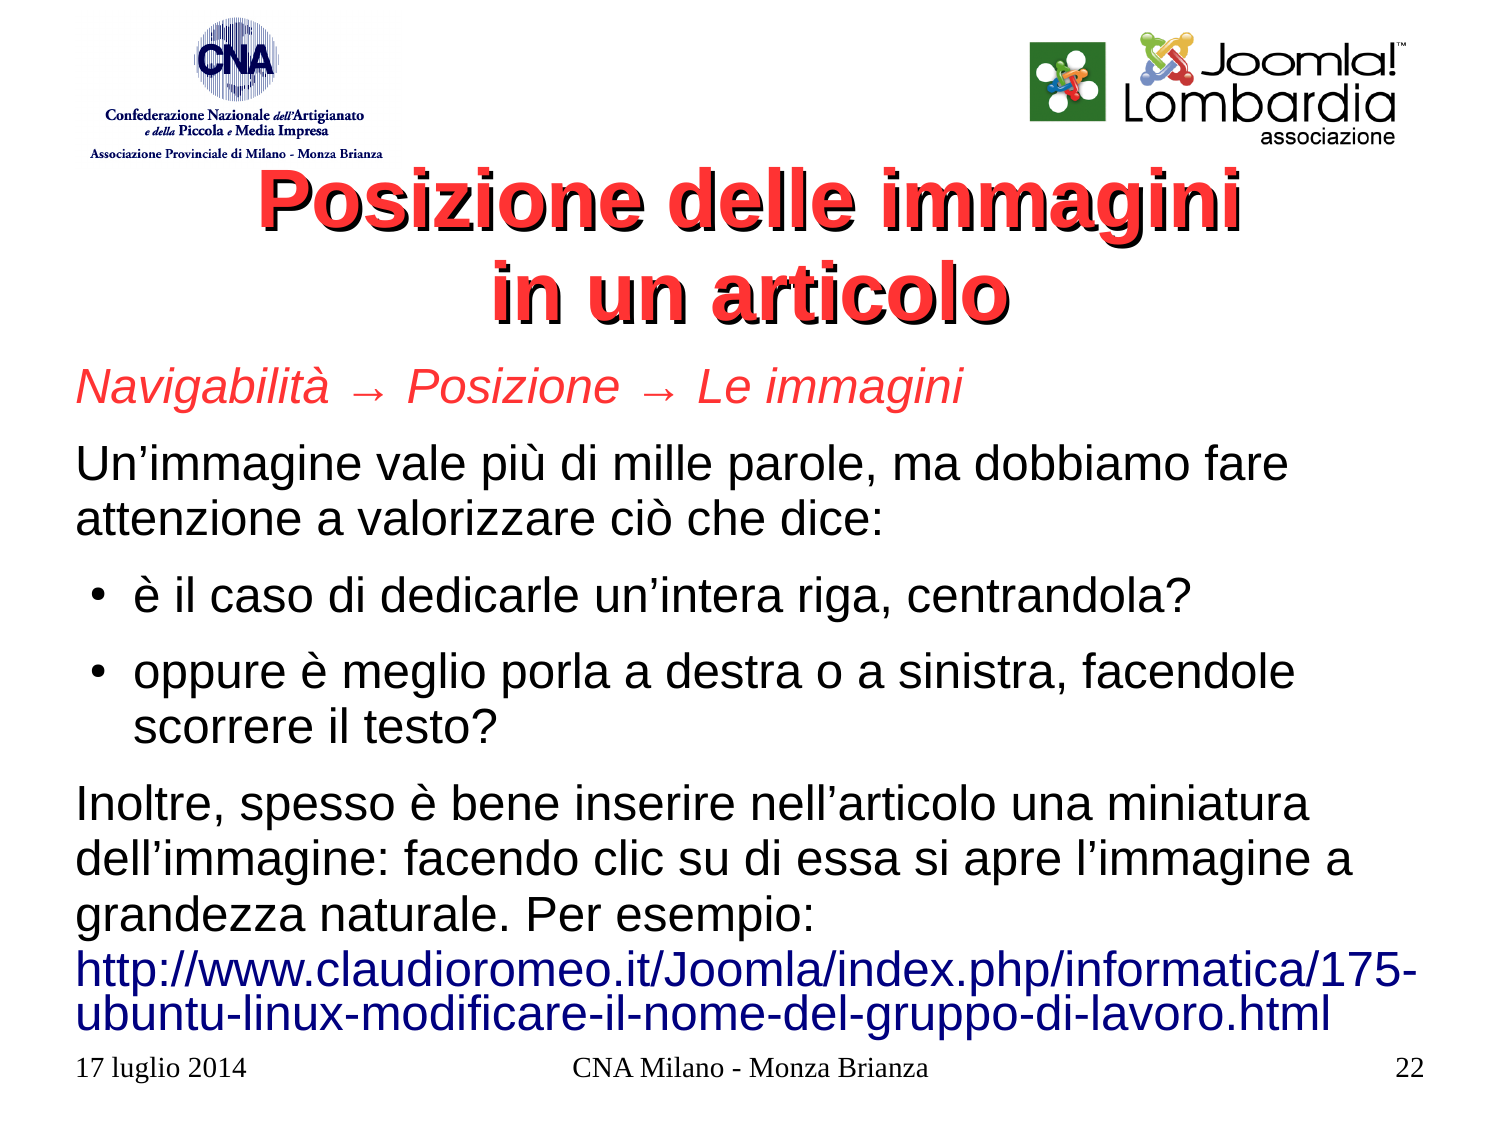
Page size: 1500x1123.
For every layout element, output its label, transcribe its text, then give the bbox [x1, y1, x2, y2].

list Navigabilità → Posizione → Le immagini Un’immagine vale più di mille parole, ma dobbiamo fare attenzione a valorizzare ciò che dice: è il caso di dedicarle un’intera riga, centrandola? oppure è meglio porla a destra o a sinistra, facendole scorrere il testo? Inoltre, spesso è bene inserire nell’articolo una miniatura dell’immagine: facendo clic su di essa si apre l’immagine a grandezza naturale. Per esempio: http://www.claudioromeo.it/Joomla/index.php/informatica/175-ubuntu-linux-modificare-il-nome-del-gruppo-di-lavoro.html [75, 358, 1425, 1010]
picture [1012, 21, 1426, 169]
title Posizione delle immagini in un articolo [75, 151, 1425, 339]
picture [75, 10, 402, 151]
